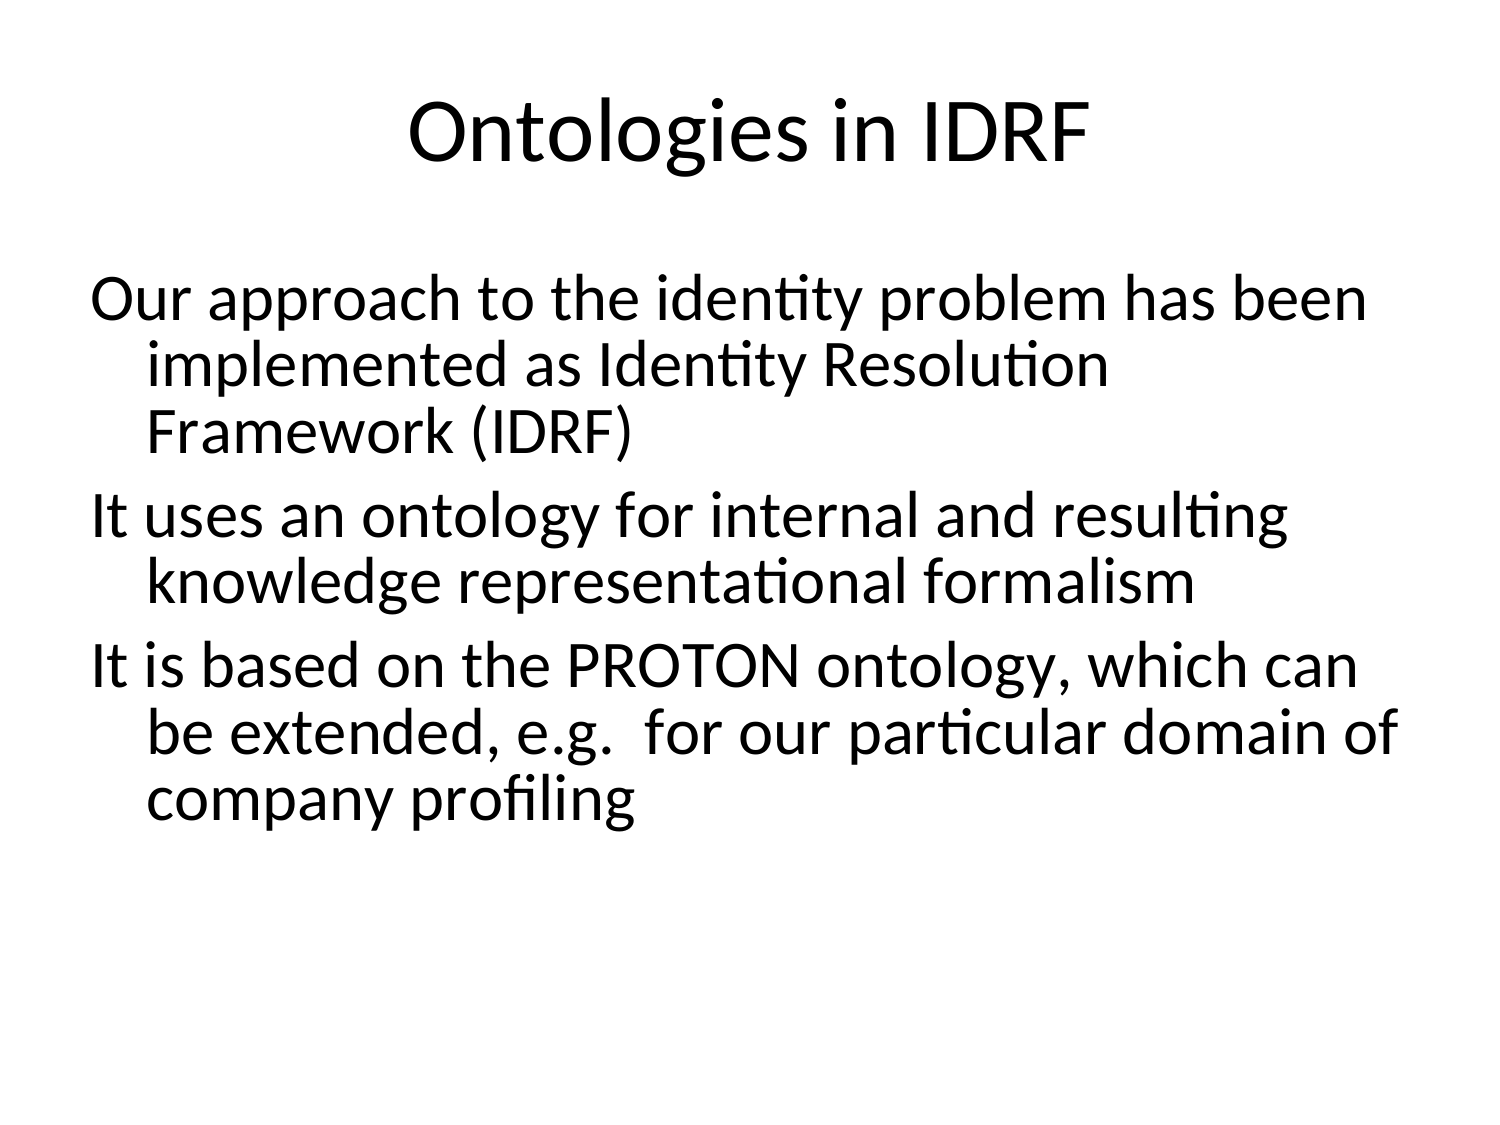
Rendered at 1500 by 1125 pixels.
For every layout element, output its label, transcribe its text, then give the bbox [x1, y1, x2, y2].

title Ontologies in IDRF [75, 45, 1426, 233]
list Our approach to the identity problem has been implemented as Identity Resolution Framework (IDRF) It uses an ontology for internal and resulting knowledge representational formalism It is based on the PROTON ontology, which can be extended, e.g. for our particular domain of company profiling [75, 262, 1426, 1125]
